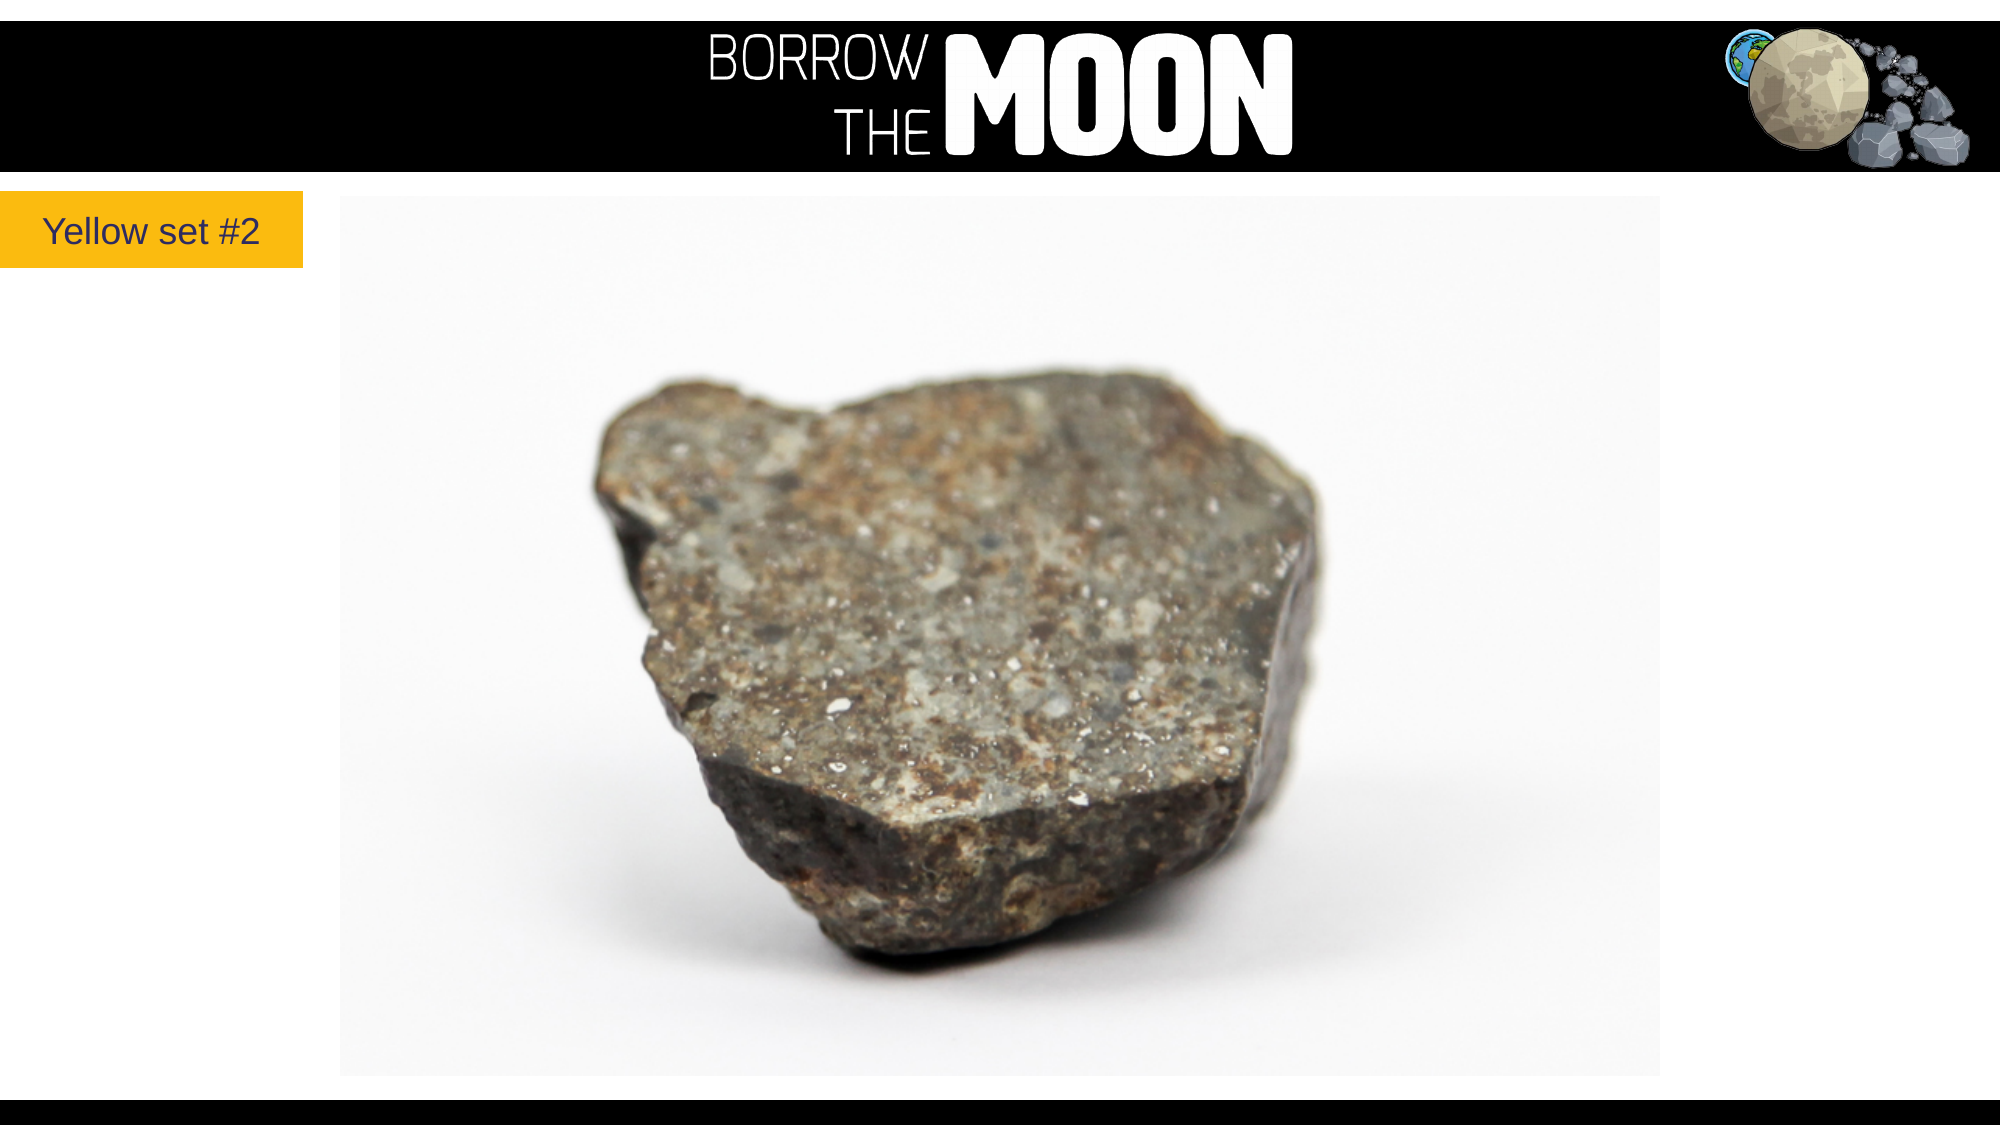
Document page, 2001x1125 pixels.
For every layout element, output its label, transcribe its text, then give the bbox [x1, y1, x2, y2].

text_box Yellow set #2 [0, 191, 303, 268]
picture [340, 196, 1660, 1076]
